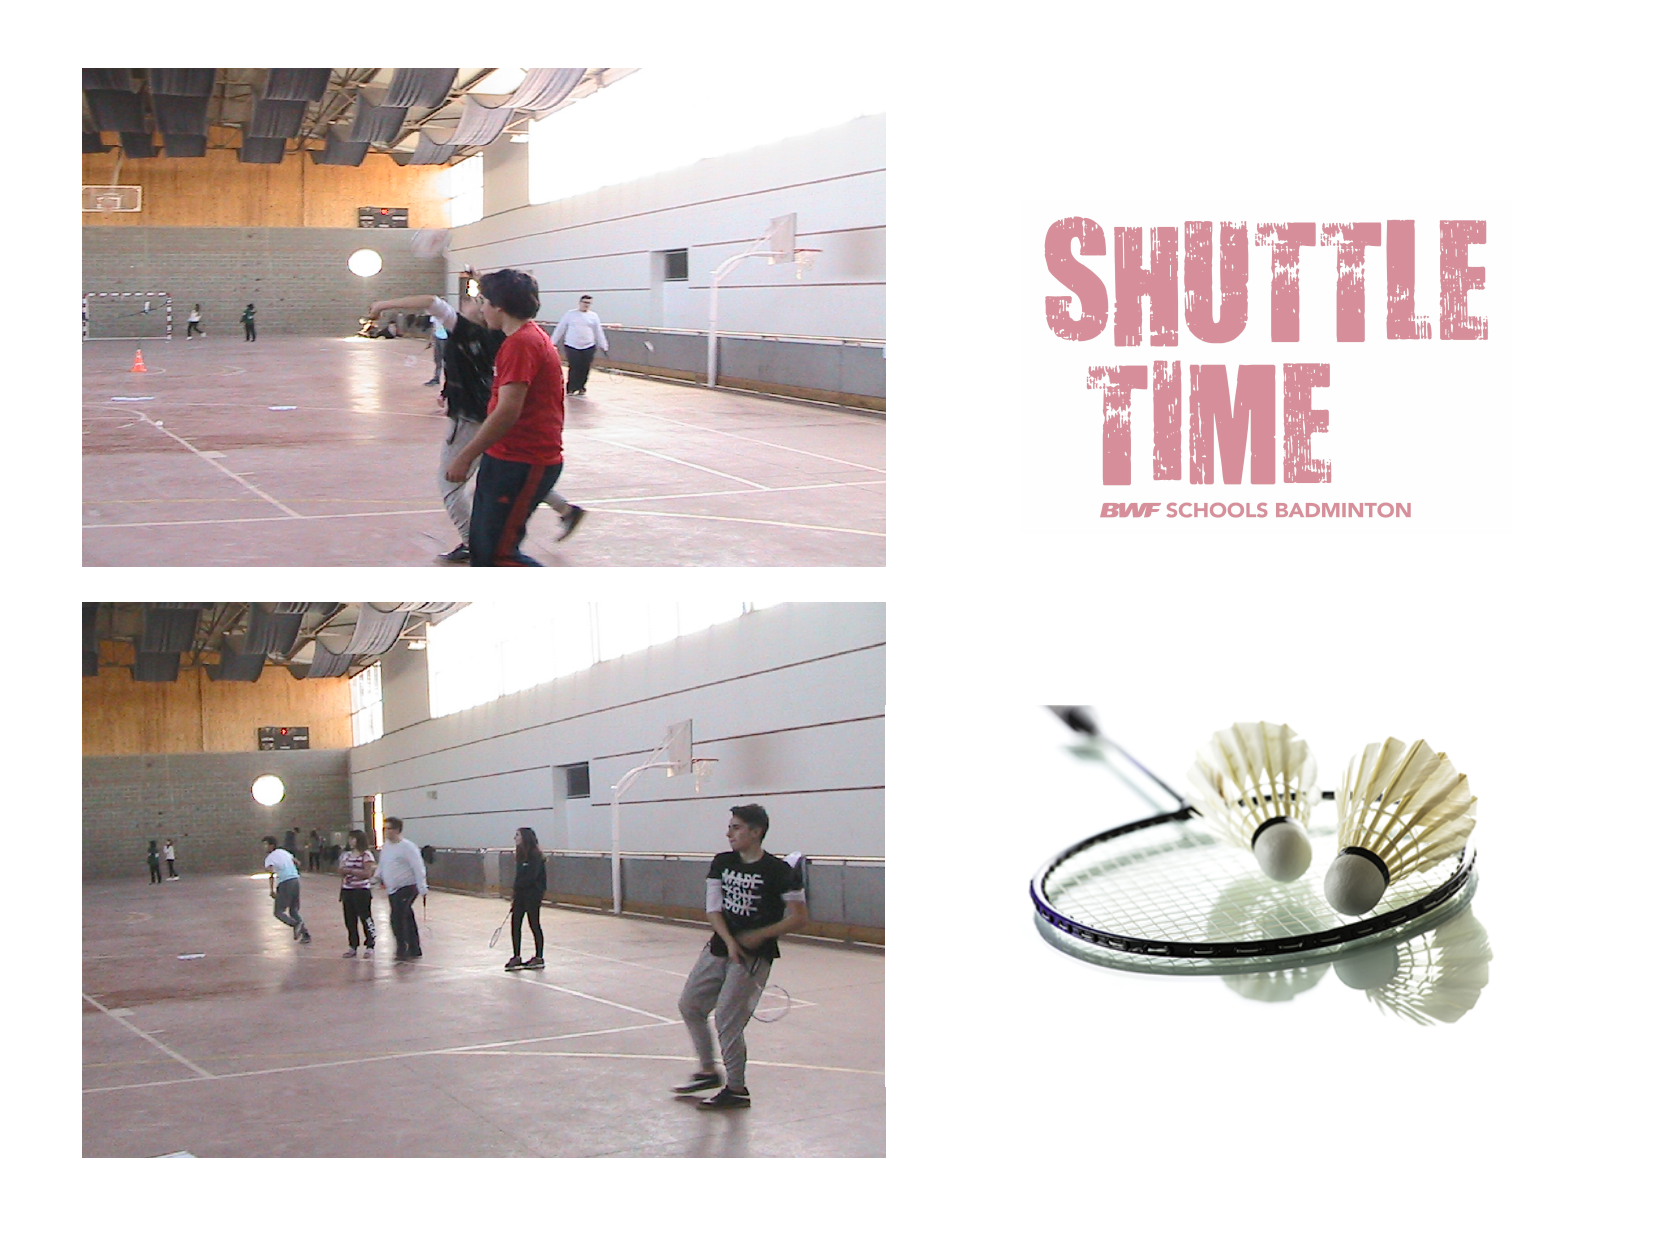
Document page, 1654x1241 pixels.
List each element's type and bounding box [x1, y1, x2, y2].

picture [82, 602, 1654, 1158]
picture [82, 68, 886, 567]
picture [1021, 200, 1512, 535]
